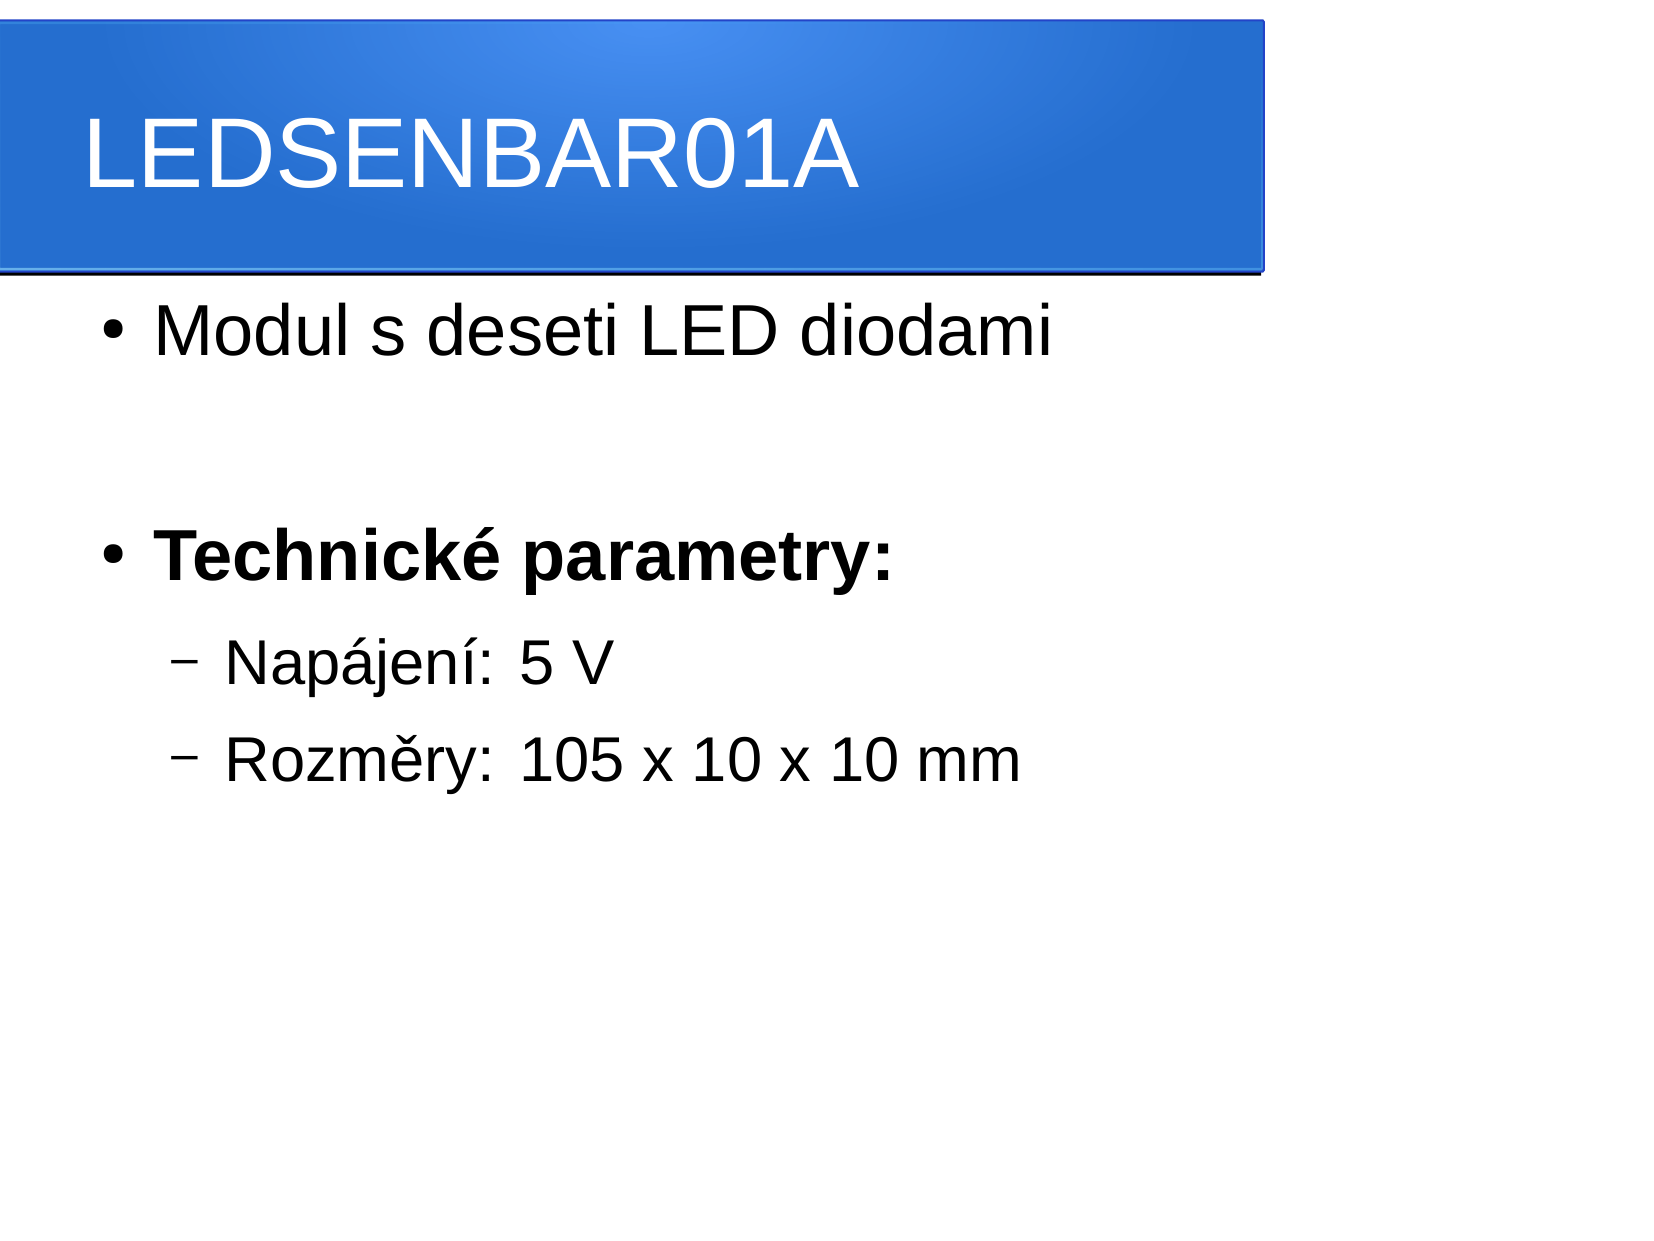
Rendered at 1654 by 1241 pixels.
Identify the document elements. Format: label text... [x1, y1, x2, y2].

title LEDSENBAR01A [82, 49, 1250, 257]
list Modul s deseti LED diodami Technické parametry: Napájení: 5 V Rozměry: 105 x 10 x 10 mm [82, 290, 1538, 1010]
